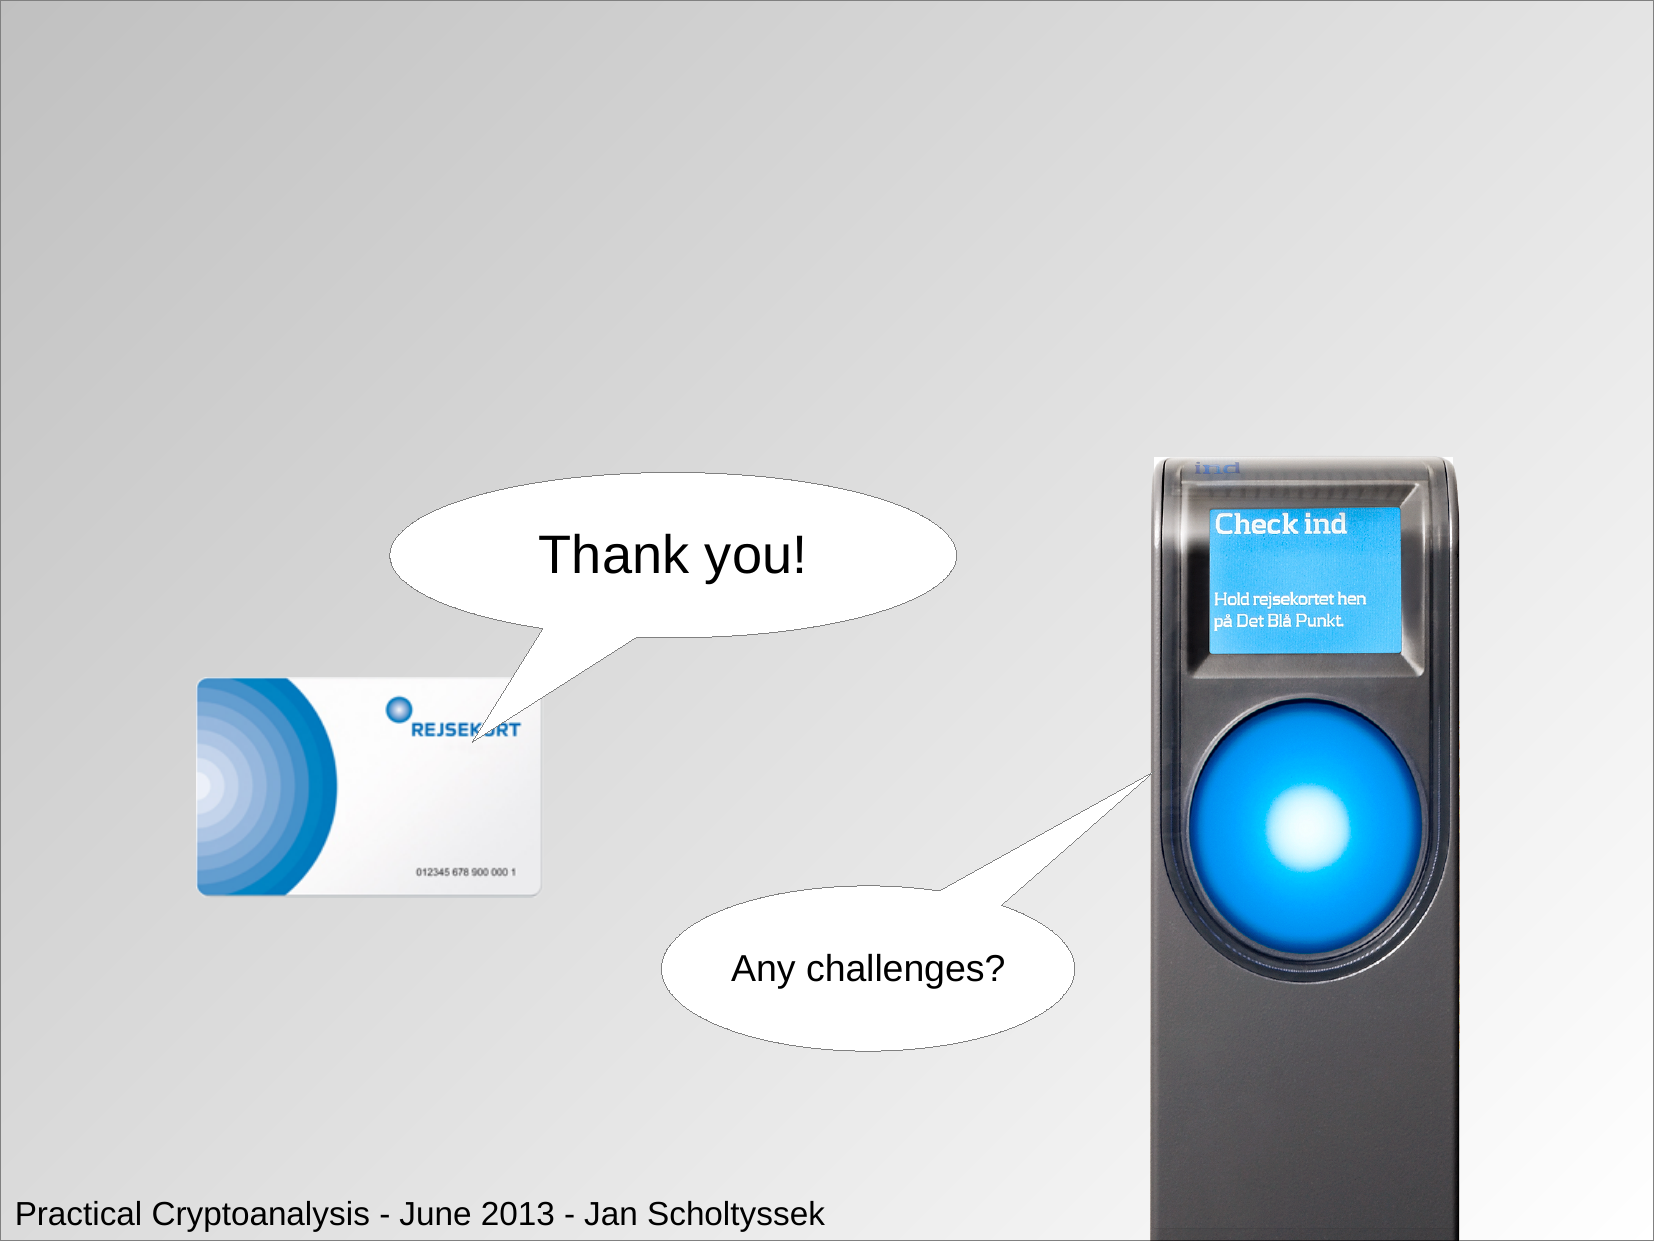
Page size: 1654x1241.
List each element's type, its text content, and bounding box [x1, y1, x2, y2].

picture [874, 432, 1654, 1241]
picture [196, 677, 544, 898]
text_box Any challenges? [661, 771, 1155, 1052]
text_box [0, 0, 1654, 1241]
text_box Thank you! [389, 472, 957, 743]
text_box Practical Cryptoanalysis - June 2013 - Jan Scholtyssek [0, 1188, 842, 1241]
